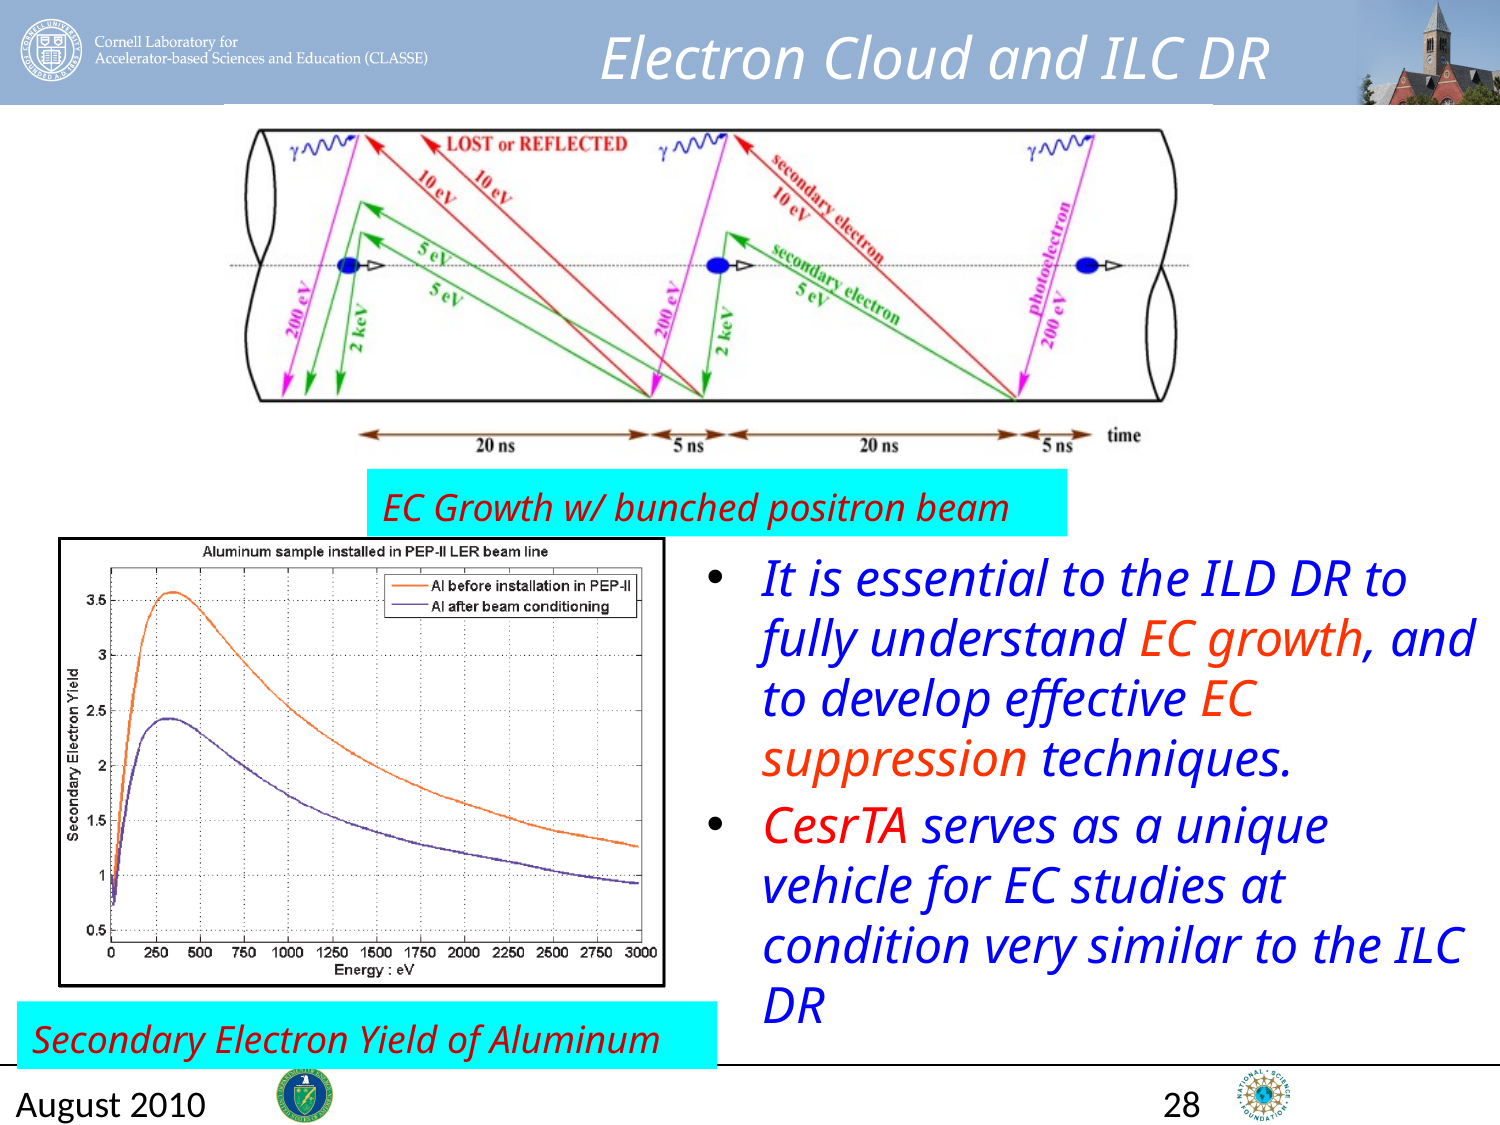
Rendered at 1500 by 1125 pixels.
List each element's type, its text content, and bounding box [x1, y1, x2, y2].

text_box It is essential to the ILD DR to fully understand EC growth, and to develop effective EC suppression techniques. CesrTA serves as a unique vehicle for EC studies at condition very similar to the ILC DR [691, 531, 1500, 1030]
picture [0, 0, 1500, 476]
text_box EC Growth w/ bunched positron beam [367, 468, 1068, 537]
text_box Secondary Electron Yield of Aluminum [17, 1001, 718, 1069]
picture [53, 533, 669, 991]
slide_number August 2010 [0, 1065, 351, 1125]
text_box Electron Cloud and ILC DR [533, 6, 1336, 94]
slide_number <number> [1147, 1065, 1498, 1125]
